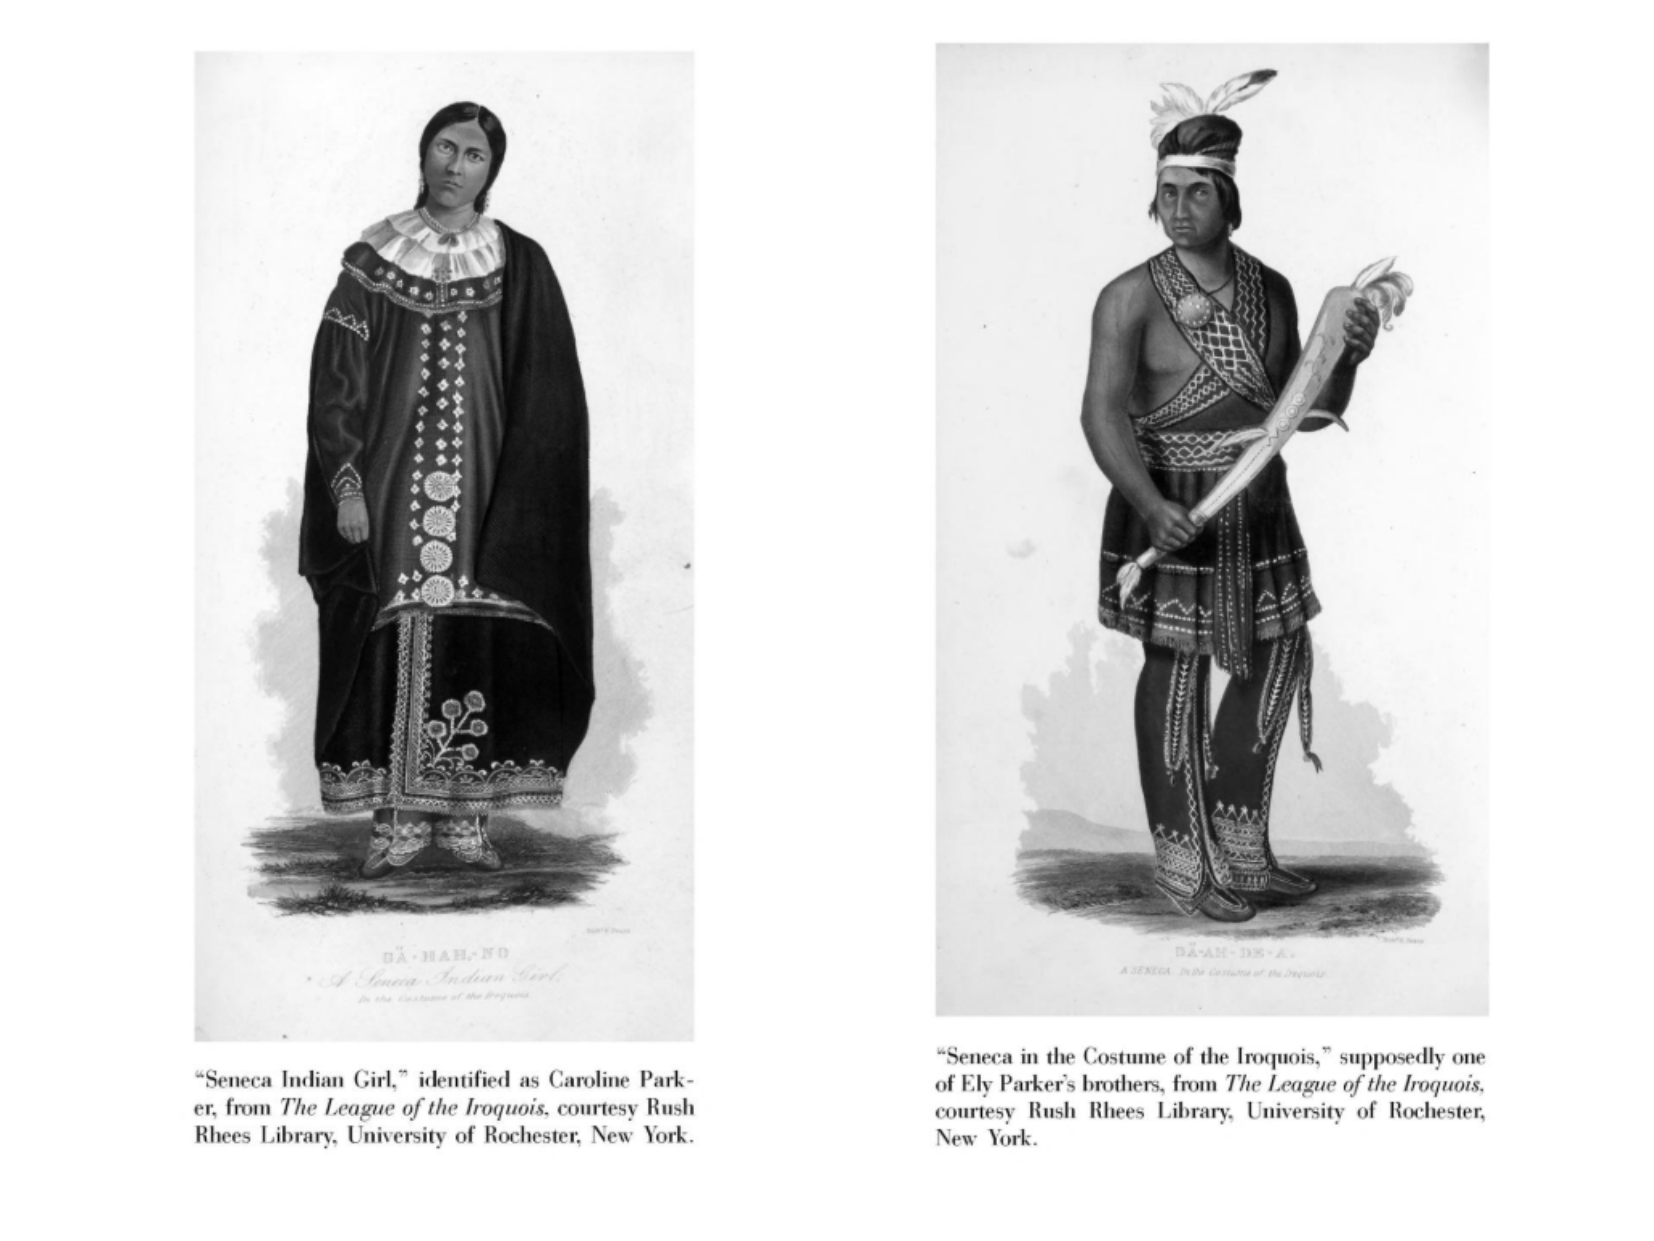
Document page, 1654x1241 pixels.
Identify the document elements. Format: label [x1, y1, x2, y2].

picture [925, 37, 1493, 1163]
picture [176, 37, 715, 1163]
